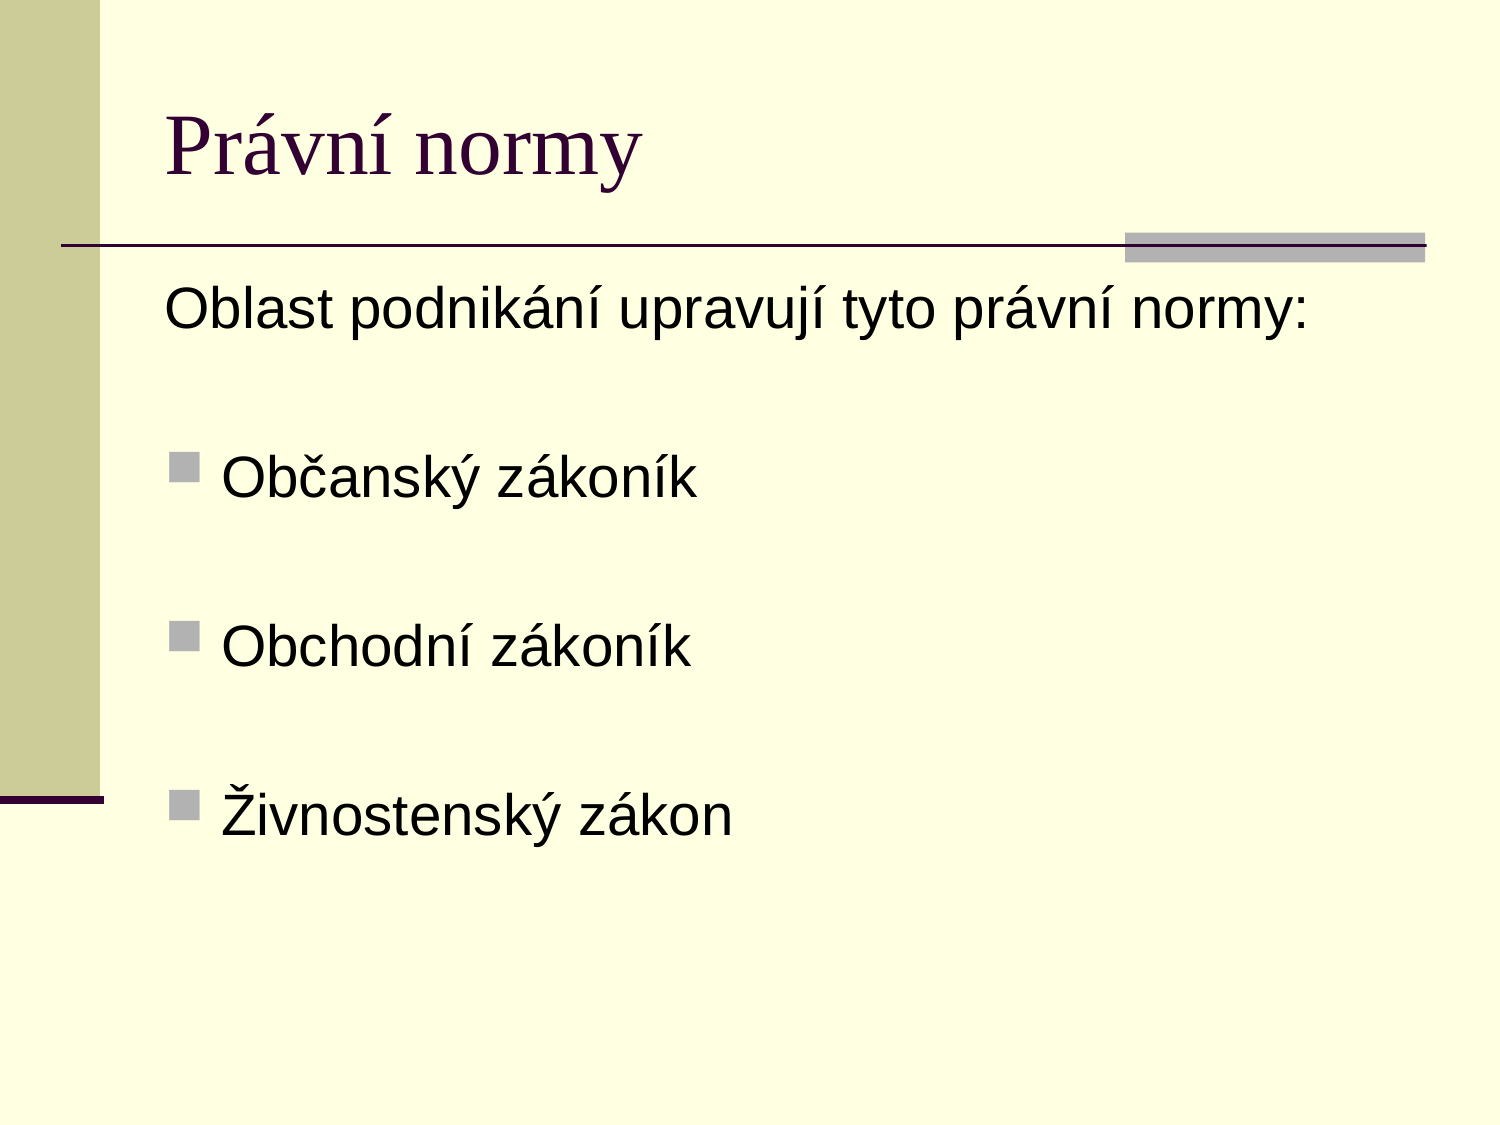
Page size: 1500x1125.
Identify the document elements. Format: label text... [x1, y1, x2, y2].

title Právní normy [150, 45, 1426, 234]
list Oblast podnikání upravují tyto právní normy: Občanský zákoník Obchodní zákoník Živnostenský zákon [150, 262, 1426, 1006]
